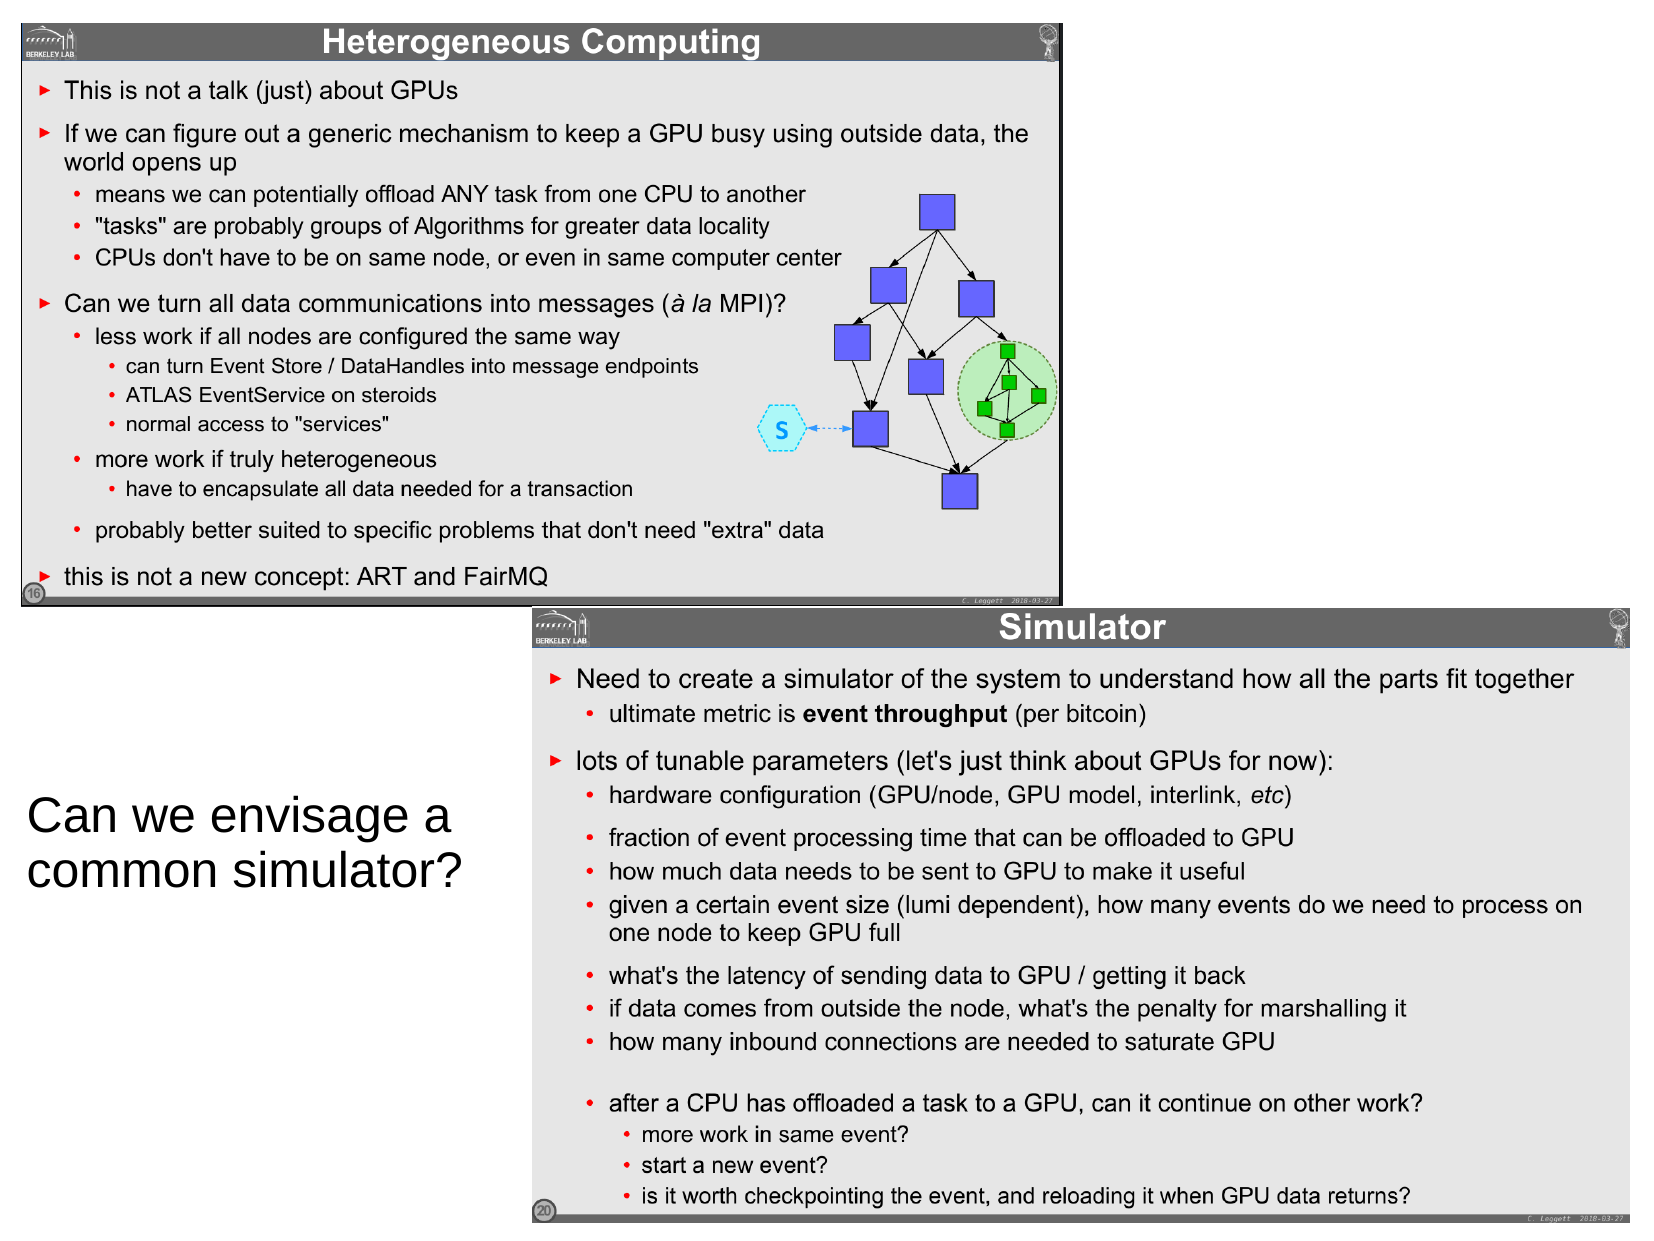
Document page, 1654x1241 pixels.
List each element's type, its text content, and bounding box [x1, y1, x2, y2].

text_box Can we envisage a common simulator? [11, 779, 508, 938]
picture [21, 23, 1630, 1223]
